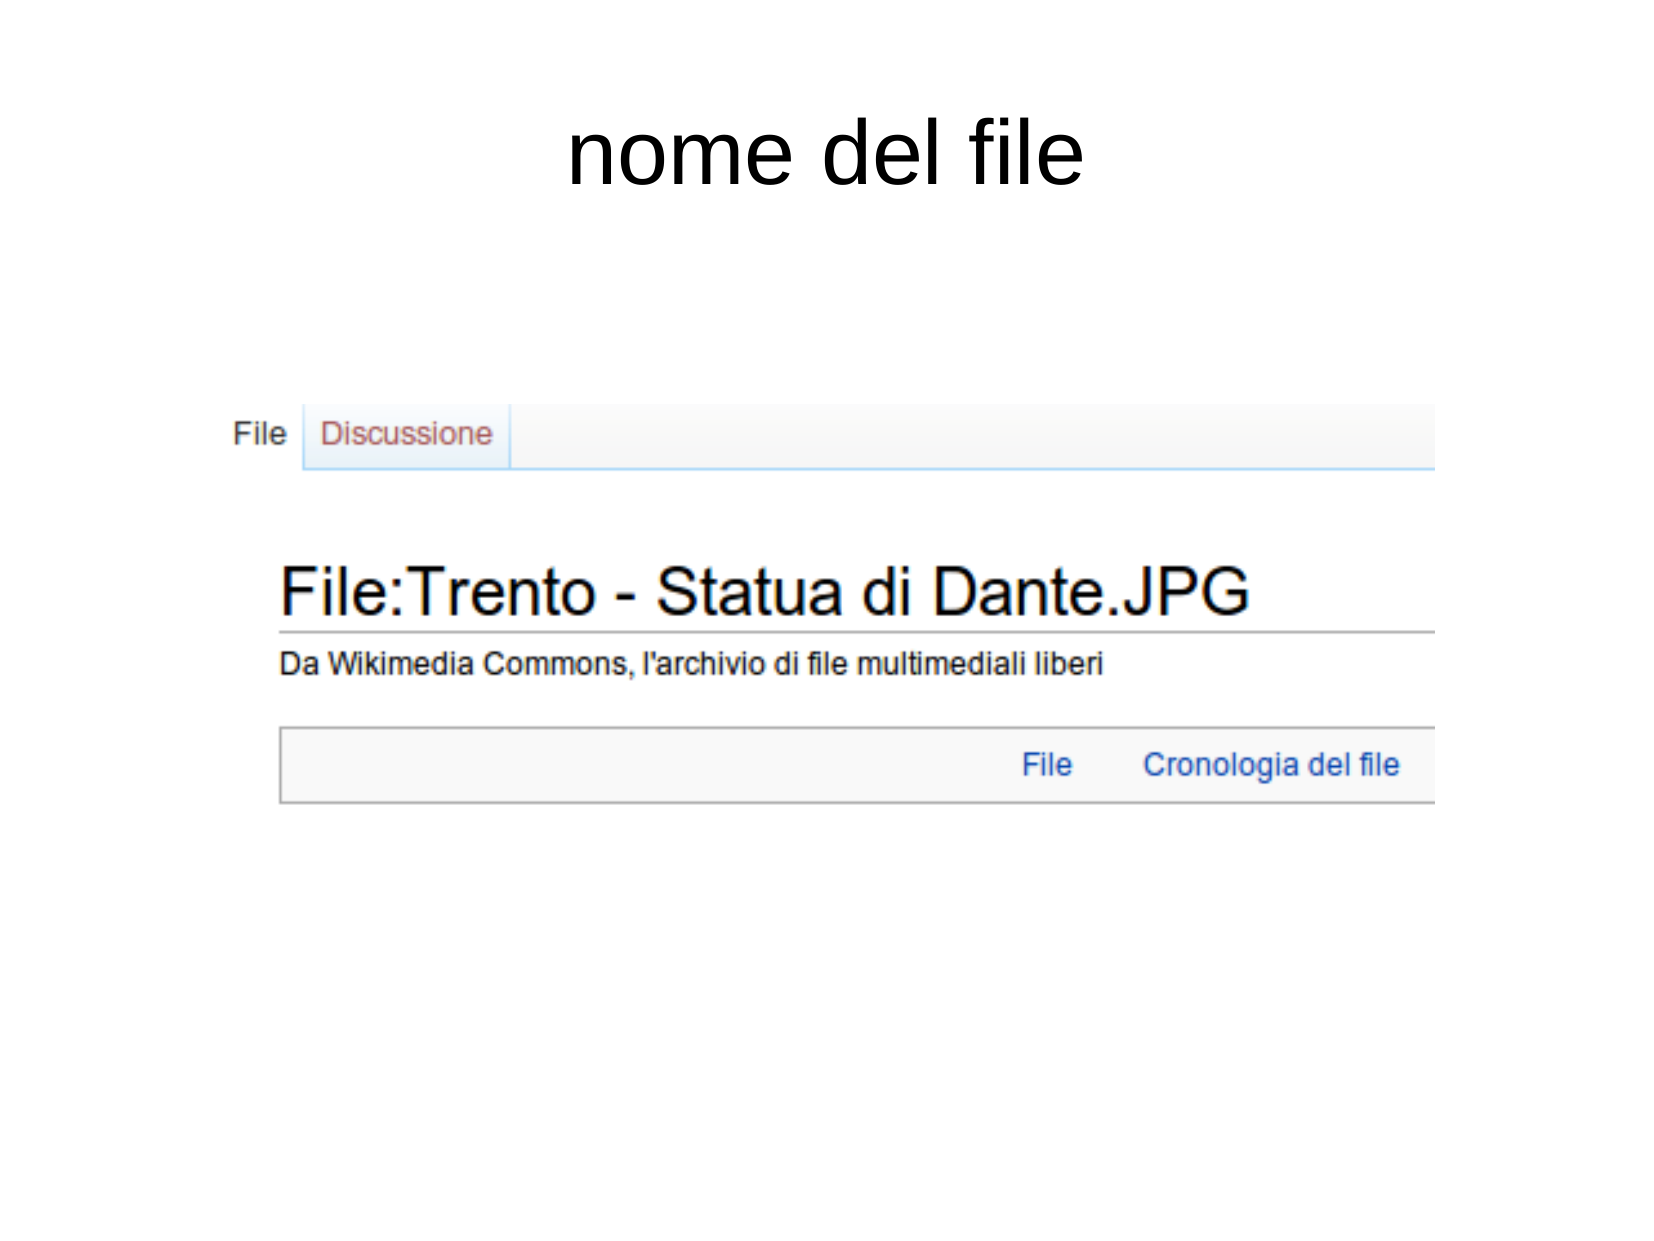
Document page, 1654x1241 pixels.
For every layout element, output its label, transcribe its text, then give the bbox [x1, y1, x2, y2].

picture [218, 404, 1435, 810]
title nome del file [82, 49, 1571, 257]
